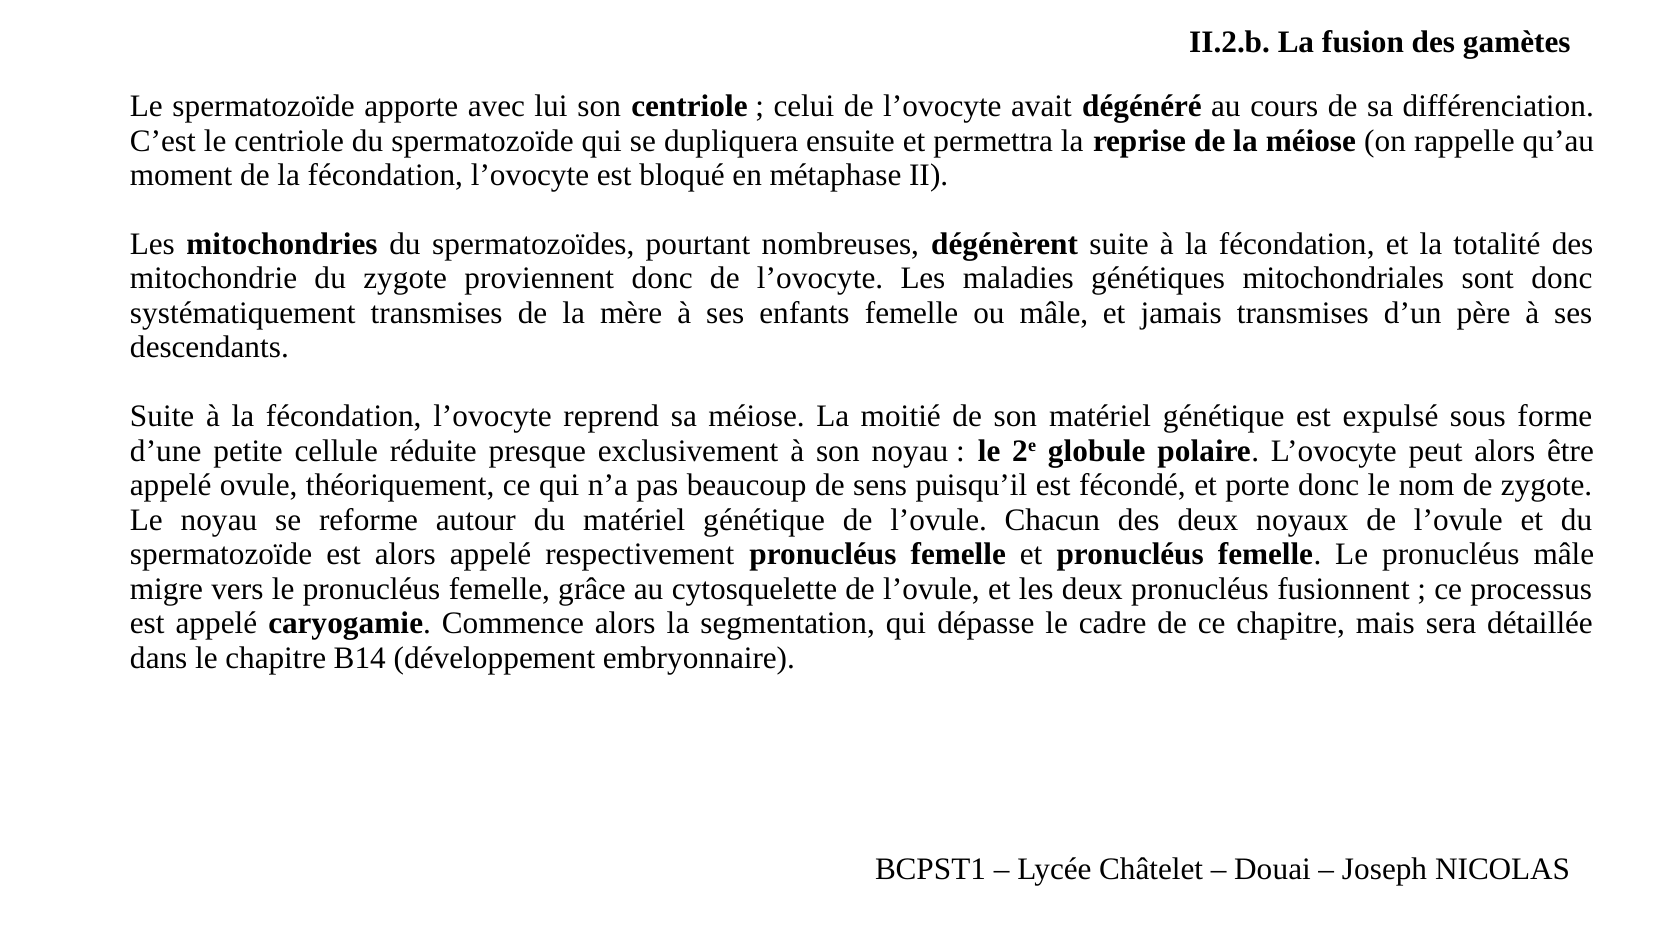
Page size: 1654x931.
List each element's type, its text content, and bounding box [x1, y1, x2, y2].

text_box Le spermatozoïde apporte avec lui son centriole ; celui de l’ovocyte avait dégénéré au cours de sa différenciation. C’est le centriole du spermatozoïde qui se dupliquera ensuite et permettra la reprise de la méiose (on rappelle qu’au moment de la fécondation, l’ovocyte est bloqué en métaphase II). Les mitochondries du spermatozoïdes, pourtant nombreuses, dégénèrent suite à la fécondation, et la totalité des mitochondrie du zygote proviennent donc de l’ovocyte. Les maladies génétiques mitochondriales sont donc systématiquement transmises de la mère à ses enfants femelle ou mâle, et jamais transmises d’un père à ses descendants. Suite à la fécondation, l’ovocyte reprend sa méiose. La moitié de son matériel génétique est expulsé sous forme d’une petite cellule réduite presque exclusivement à son noyau : le 2e globule polaire. L’ovocyte peut alors être appelé ovule, théoriquement, ce qui n’a pas beaucoup de sens puisqu’il est fécondé, et porte donc le nom de zygote. Le noyau se reforme autour du matériel génétique de l’ovule. Chacun des deux noyaux de l’ovule et du spermatozoïde est alors appelé respectivement pronucléus femelle et pronucléus femelle. Le pronucléus mâle migre vers le pronucléus femelle, grâce au cytosquelette de l’ovule, et les deux pronucléus fusionnent ; ce processus est appelé caryogamie. Commence alors la segmentation, qui dépasse le cadre de ce chapitre, mais sera détaillée dans le chapitre B14 (développement embryonnaire). [129, 88, 1595, 676]
text_box BCPST1 – Lycée Châtelet – Douai – Joseph NICOLAS [637, 832, 1571, 905]
text_box II.2.b. La fusion des gamètes [165, 5, 1572, 78]
